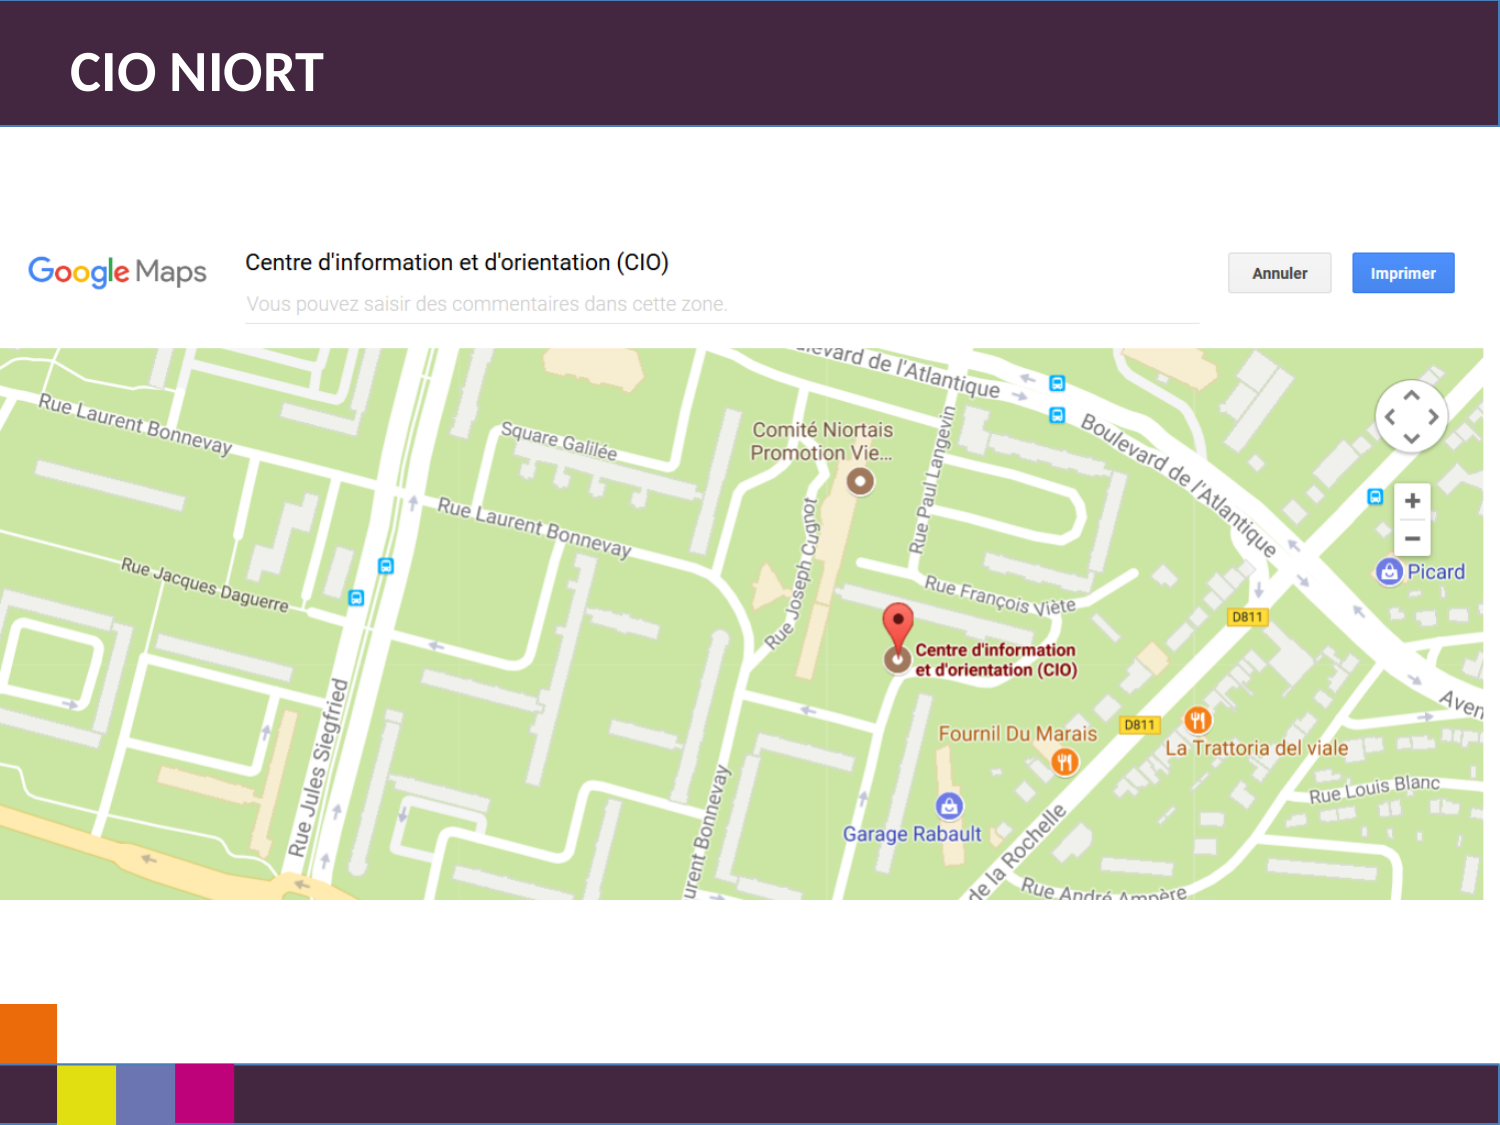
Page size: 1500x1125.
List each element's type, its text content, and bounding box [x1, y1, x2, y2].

picture [0, 0, 1500, 127]
title CIO NIORT [70, 1, 1421, 189]
picture [0, 224, 1500, 900]
picture [0, 1004, 1500, 1125]
